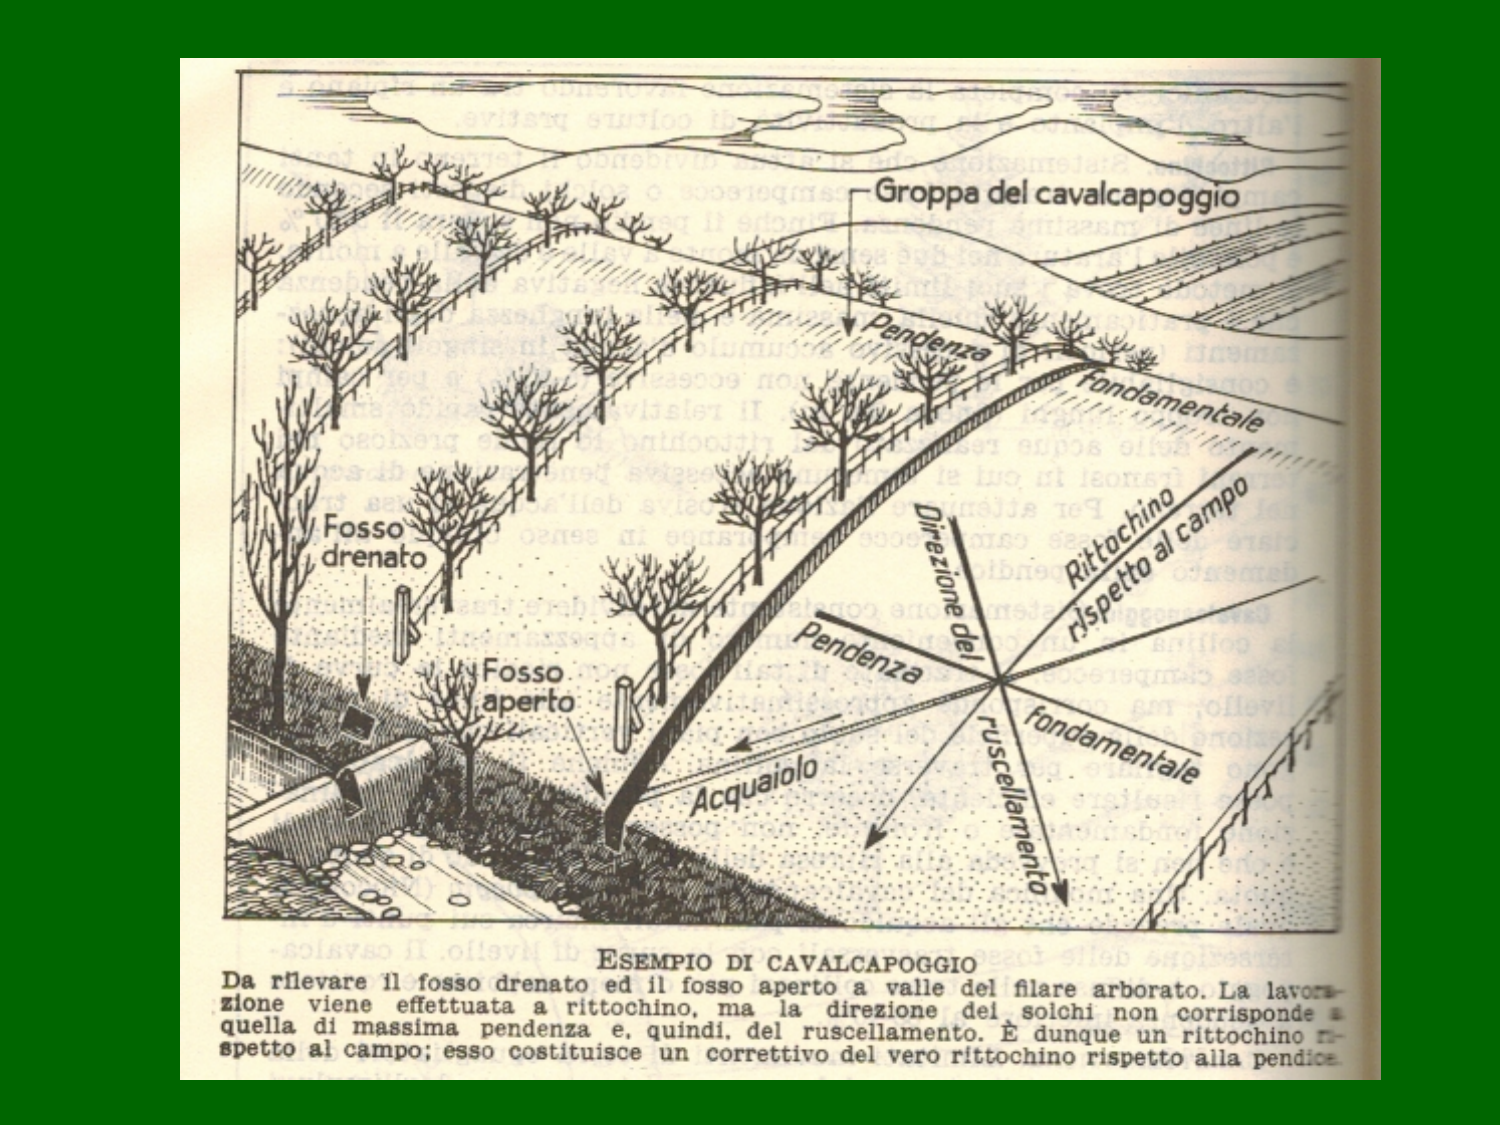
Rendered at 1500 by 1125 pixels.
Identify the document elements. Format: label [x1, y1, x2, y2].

picture [180, 58, 1381, 1081]
